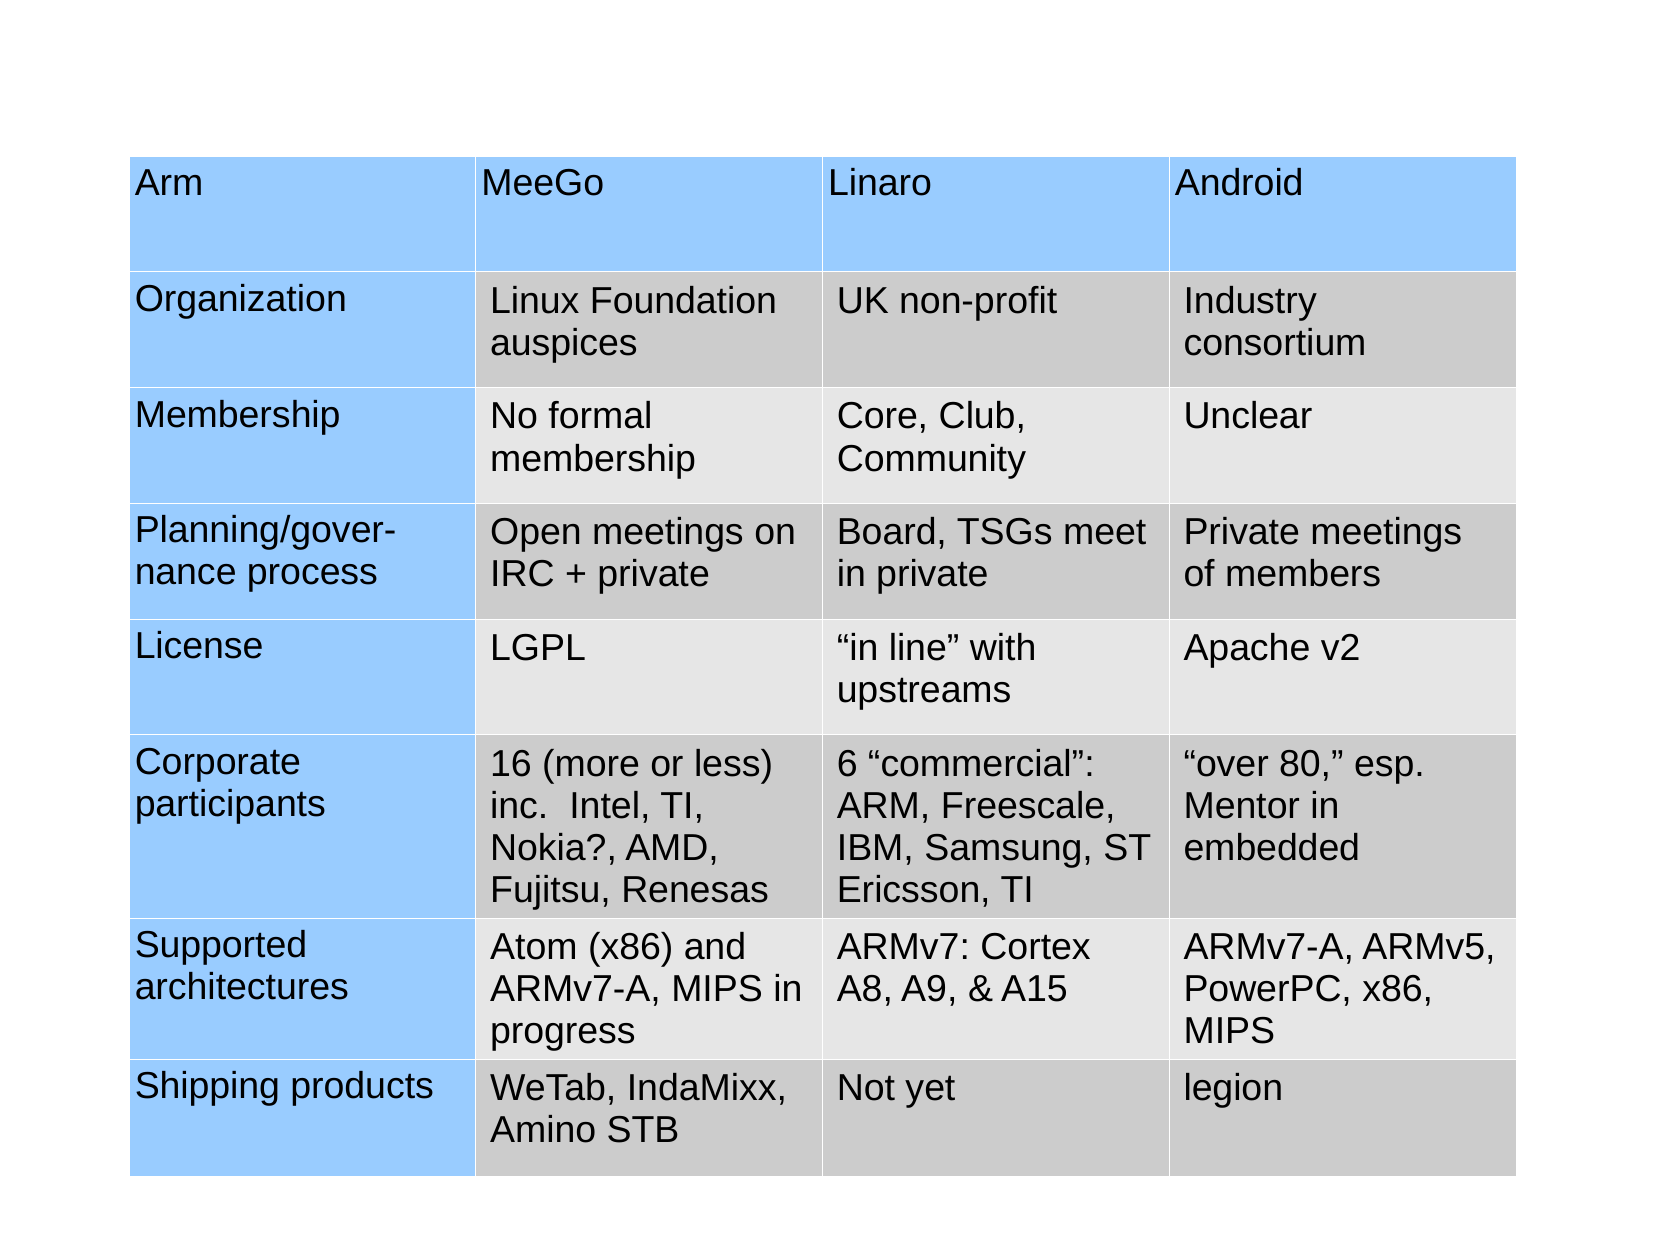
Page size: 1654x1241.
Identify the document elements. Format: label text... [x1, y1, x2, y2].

table_cell Industry consortium [1170, 272, 1516, 387]
table_cell Planning/gover-nance process [130, 504, 475, 619]
table_header Arm [130, 157, 475, 271]
table_cell UK non-profit [823, 272, 1169, 387]
table_cell ARMv7-A, ARMv5, PowerPC, x86, MIPS [1170, 919, 1516, 1059]
table_cell Not yet [823, 1060, 1169, 1176]
table_cell ARMv7: Cortex A8, A9, & A15 [823, 919, 1169, 1059]
table_cell legion [1170, 1060, 1516, 1176]
table_cell “in line” with upstreams [823, 620, 1169, 734]
table_header Linaro [823, 157, 1169, 271]
table_cell Shipping products [130, 1060, 475, 1176]
table_cell “over 80,” esp. Mentor in embedded [1170, 735, 1516, 918]
table_cell Membership [130, 388, 475, 503]
table_header Android [1170, 157, 1516, 271]
table_cell Corporate participants [130, 735, 475, 918]
table_cell Apache v2 [1170, 620, 1516, 734]
table_cell Supported architectures [130, 919, 475, 1059]
table_cell Atom (x86) and ARMv7-A, MIPS in progress [476, 919, 822, 1059]
table_cell 16 (more or less) inc. Intel, TI, Nokia?, AMD, Fujitsu, Renesas [476, 735, 822, 918]
table_cell WeTab, IndaMixx, Amino STB [476, 1060, 822, 1176]
table_cell Linux Foundation auspices [476, 272, 822, 387]
table_cell Private meetings of members [1170, 504, 1516, 619]
table_cell Unclear [1170, 388, 1516, 503]
table_cell License [130, 620, 475, 734]
table_cell LGPL [476, 620, 822, 734]
table_header MeeGo [476, 157, 822, 271]
table_cell Open meetings on IRC + private [476, 504, 822, 619]
table_cell Core, Club, Community [823, 388, 1169, 503]
table_cell 6 “commercial”: ARM, Freescale, IBM, Samsung, ST Ericsson, TI [823, 735, 1169, 918]
table_cell Organization [130, 272, 475, 387]
table_cell No formal membership [476, 388, 822, 503]
table_cell Board, TSGs meet in private [823, 504, 1169, 619]
